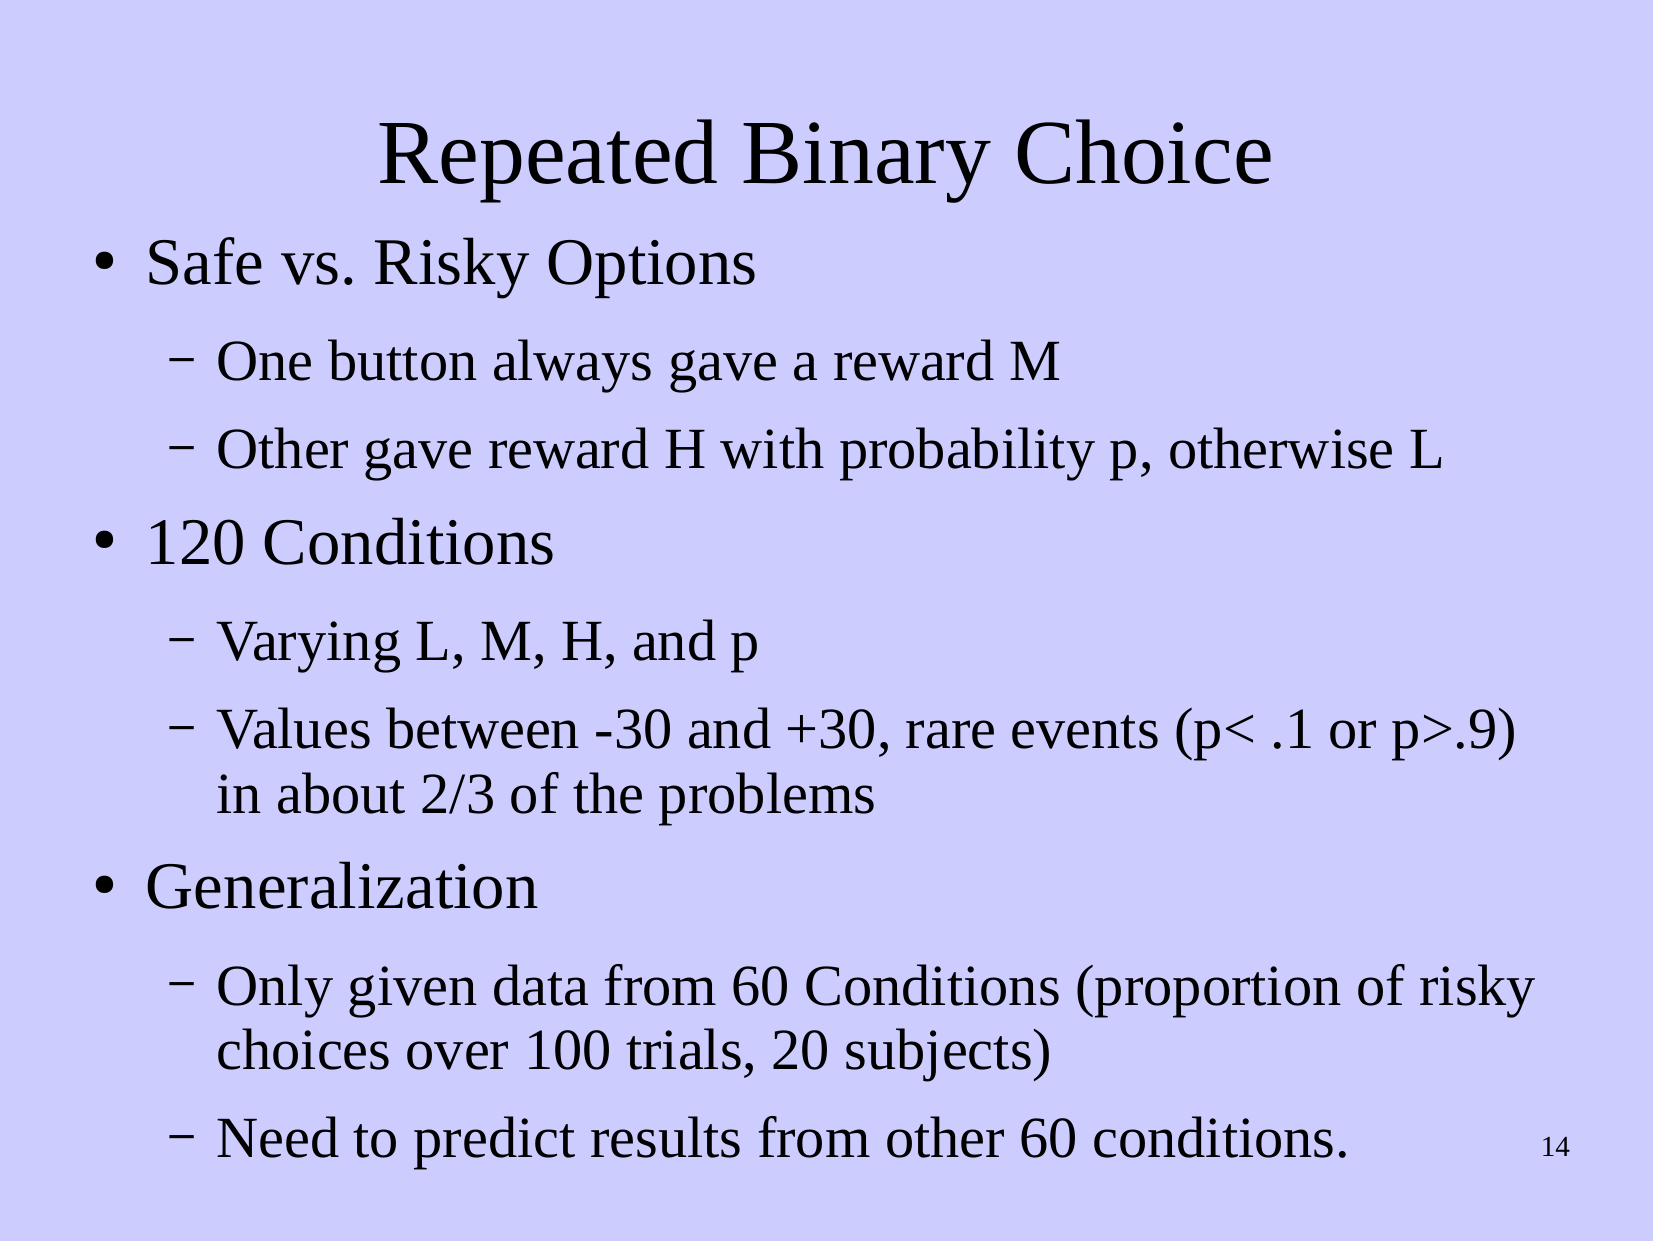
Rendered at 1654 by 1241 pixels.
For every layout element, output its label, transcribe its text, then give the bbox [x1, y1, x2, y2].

title Repeated Binary Choice [82, 49, 1571, 257]
list Safe vs. Risky Options One button always gave a reward M Other gave reward H with probability p, otherwise L 120 Conditions Varying L, M, H, and p Values between -30 and +30, rare events (p< .1 or p>.9) in about 2/3 of the problems Generalization Only given data from 60 Conditions (proportion of risky choices over 100 trials, 20 subjects) Need to predict results from other 60 conditions. [75, 225, 1563, 1171]
